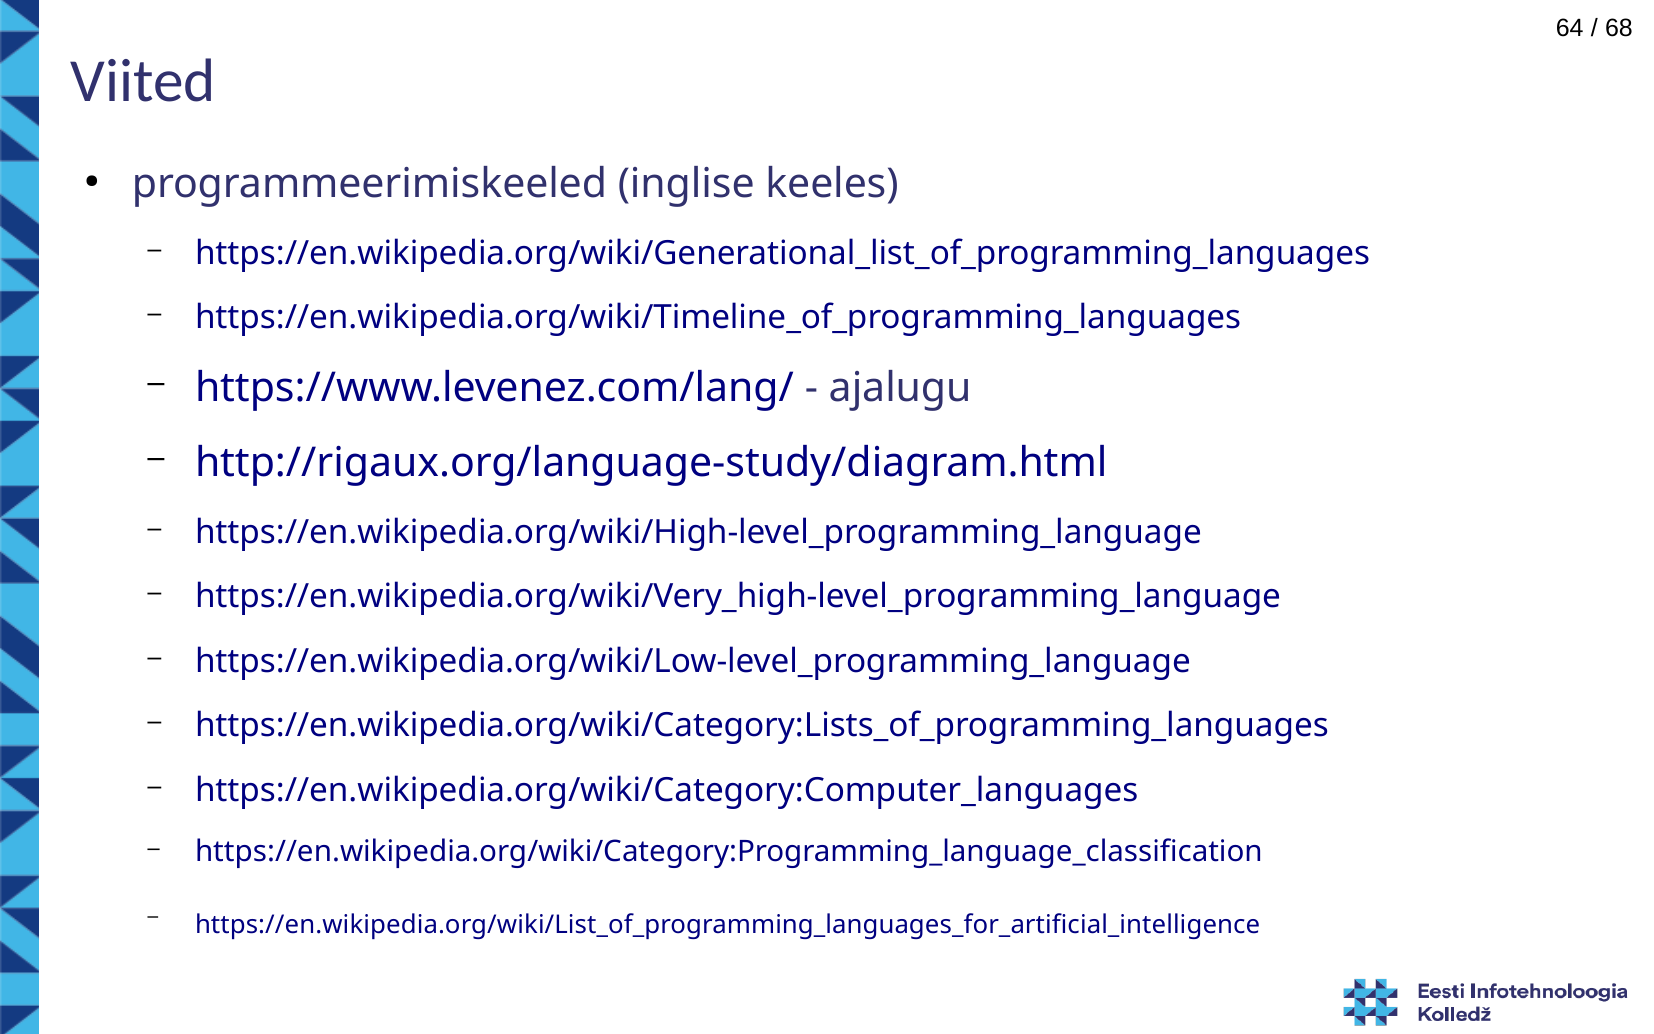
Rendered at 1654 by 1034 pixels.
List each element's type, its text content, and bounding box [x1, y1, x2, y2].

title Viited [70, 41, 1630, 130]
list programmeerimiskeeled (inglise keeles) https://en.wikipedia.org/wiki/Generational_list_of_programming_languages https://en.wikipedia.org/wiki/Timeline_of_programming_languages https://www.levenez.com/lang/ - ajalugu http://rigaux.org/language-study/diagram.html https://en.wikipedia.org/wiki/High-level_programming_language https://en.wikipedia.org/wiki/Very_high-level_programming_language https://en.wikipedia.org/wiki/Low-level_programming_language https://en.wikipedia.org/wiki/Category:Lists_of_programming_languages https://en.wikipedia.org/wiki/Category:Computer_languages https://en.wikipedia.org/wiki/Category:Programming_language_classification https://en.wikipedia.org/wiki/List_of_programming_languages_for_artificial_intelligence [68, 153, 1630, 957]
